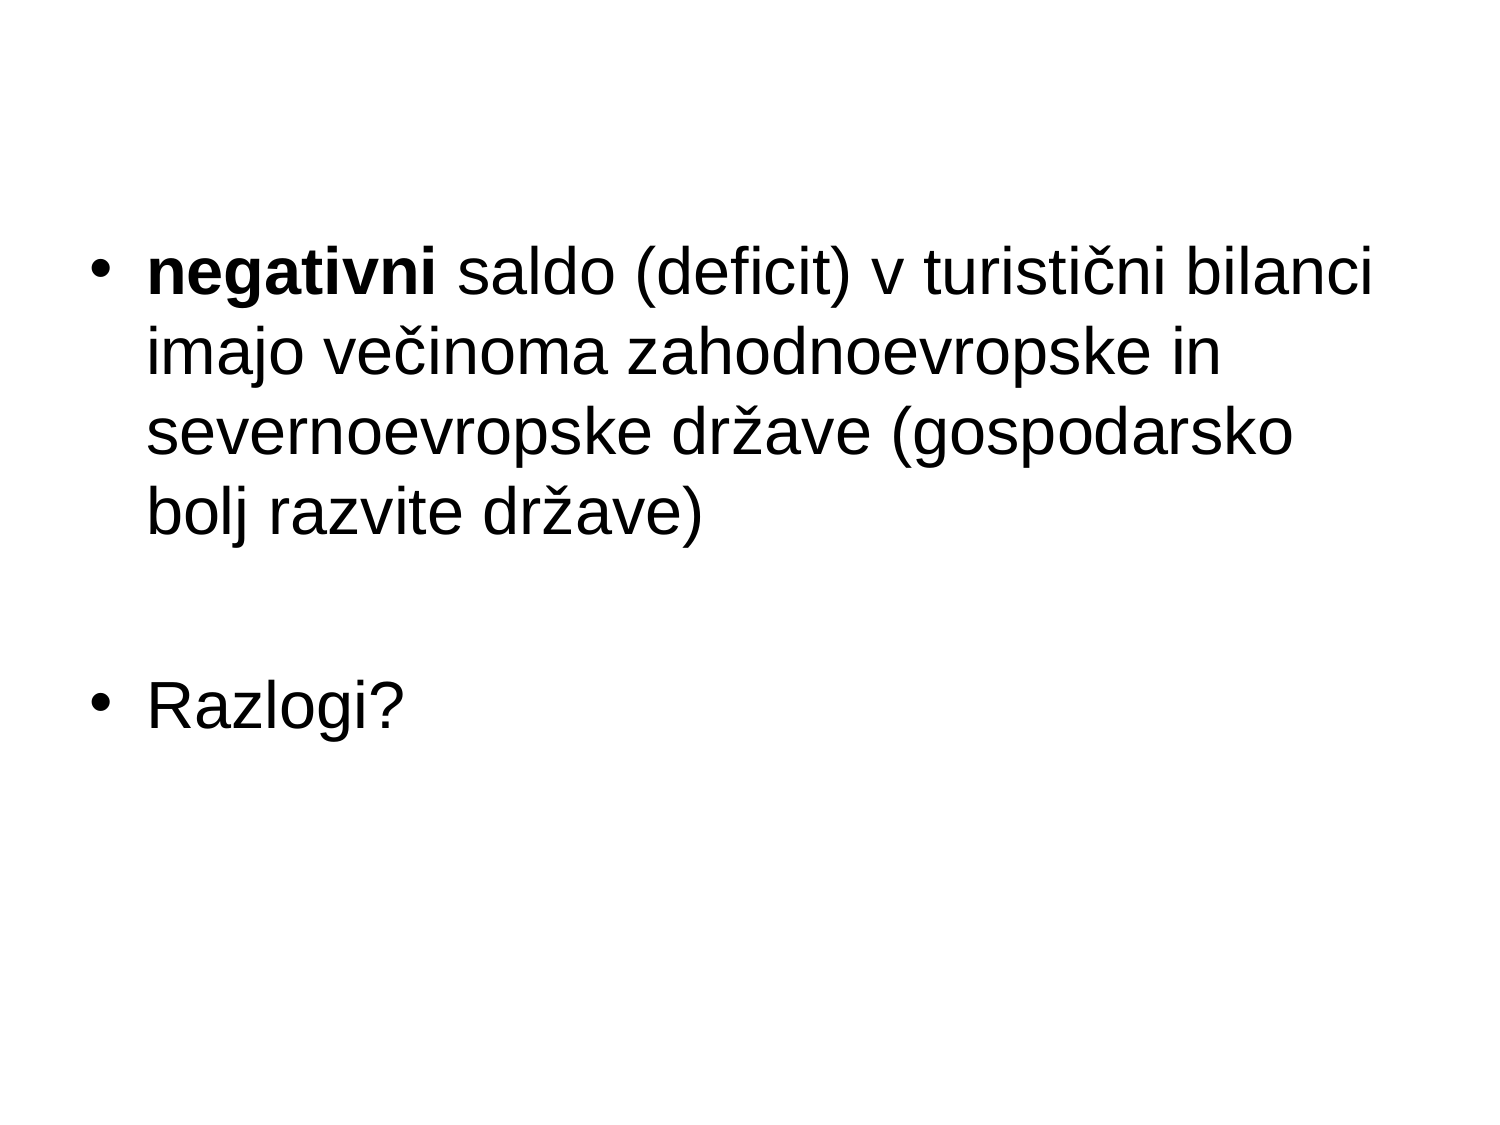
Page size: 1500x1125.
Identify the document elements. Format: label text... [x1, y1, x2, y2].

list negativni saldo (deficit) v turistični bilanci imajo večinoma zahodnoevropske in severnoevropske države (gospodarsko bolj razvite države) Razlogi? [75, 219, 1426, 1005]
